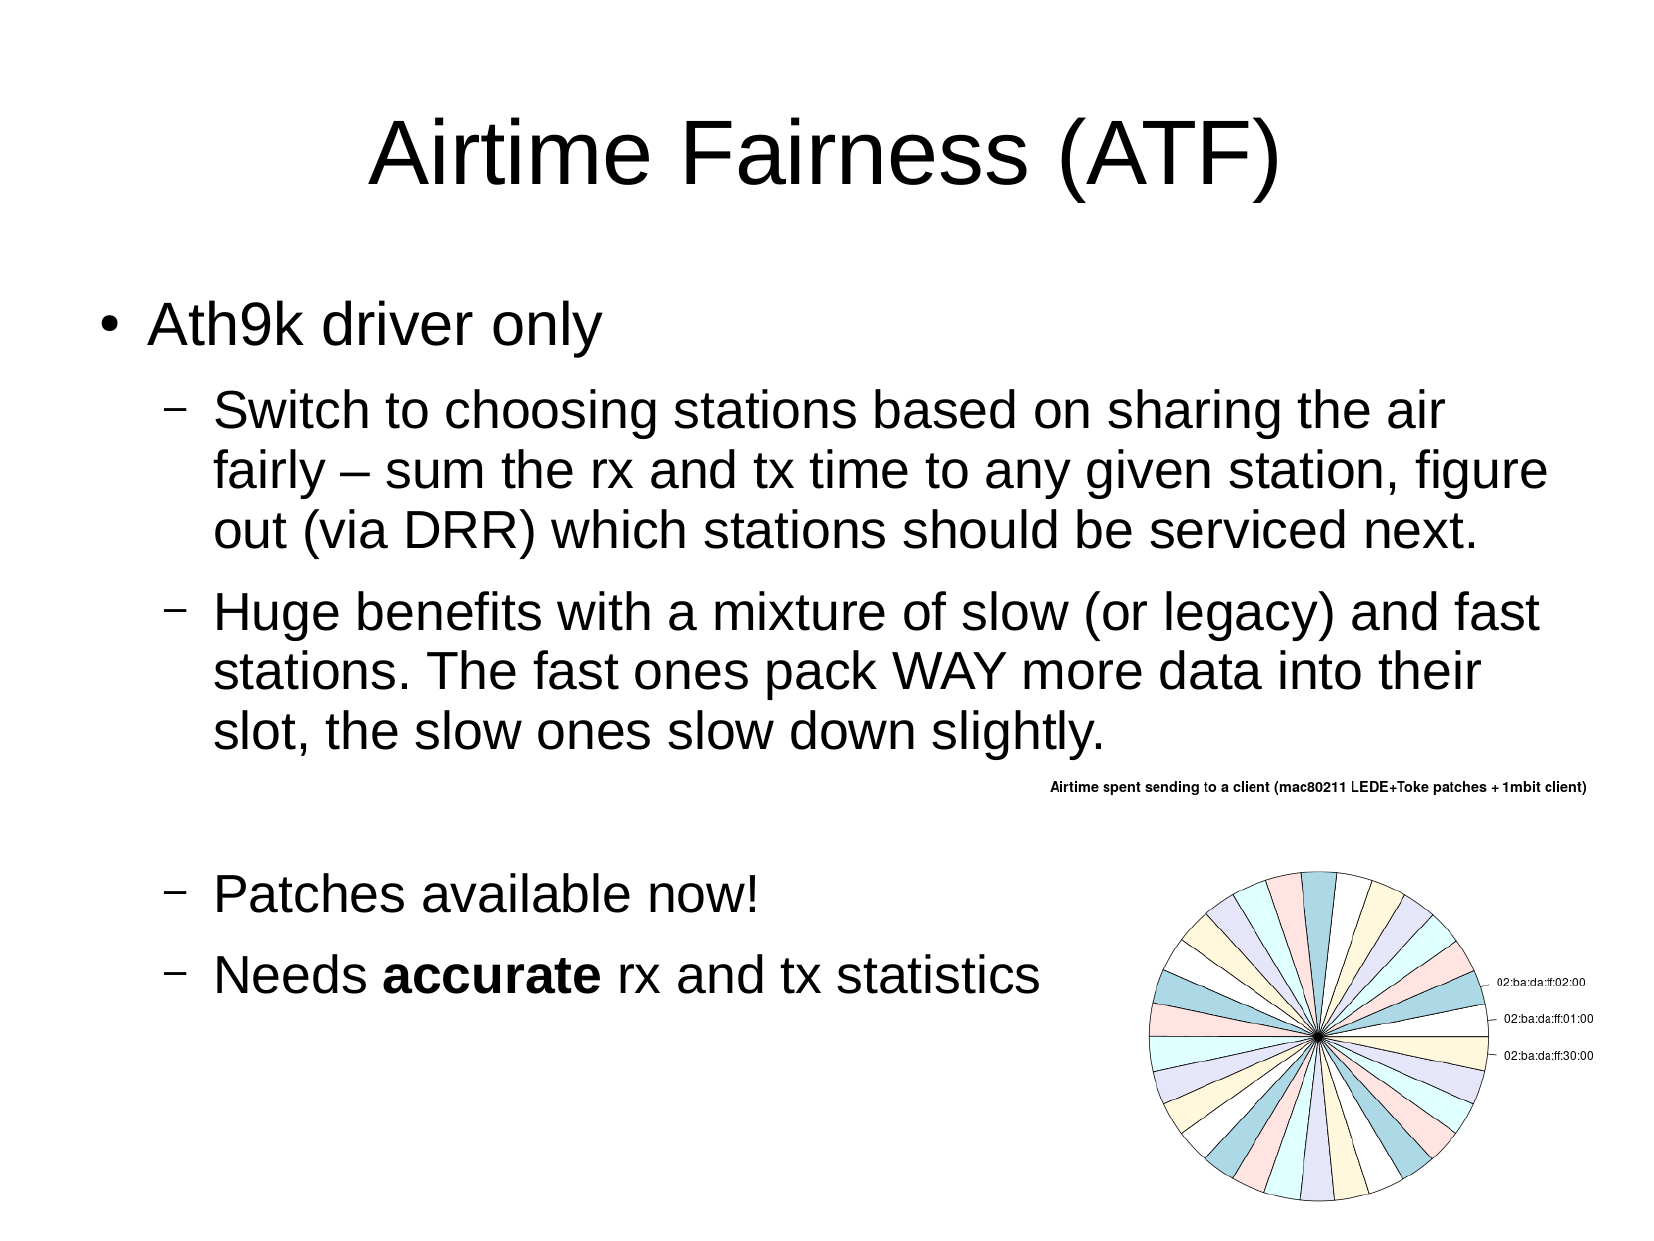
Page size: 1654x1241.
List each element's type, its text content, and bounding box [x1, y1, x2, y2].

picture [912, 758, 1654, 1241]
list Ath9k driver only Switch to choosing stations based on sharing the air fairly – sum the rx and tx time to any given station, figure out (via DRR) which stations should be serviced next. Huge benefits with a mixture of slow (or legacy) and fast stations. The fast ones pack WAY more data into their slot, the slow ones slow down slightly. Patches available now! Needs accurate rx and tx statistics [82, 290, 1571, 1010]
title Airtime Fairness (ATF) [82, 49, 1571, 257]
